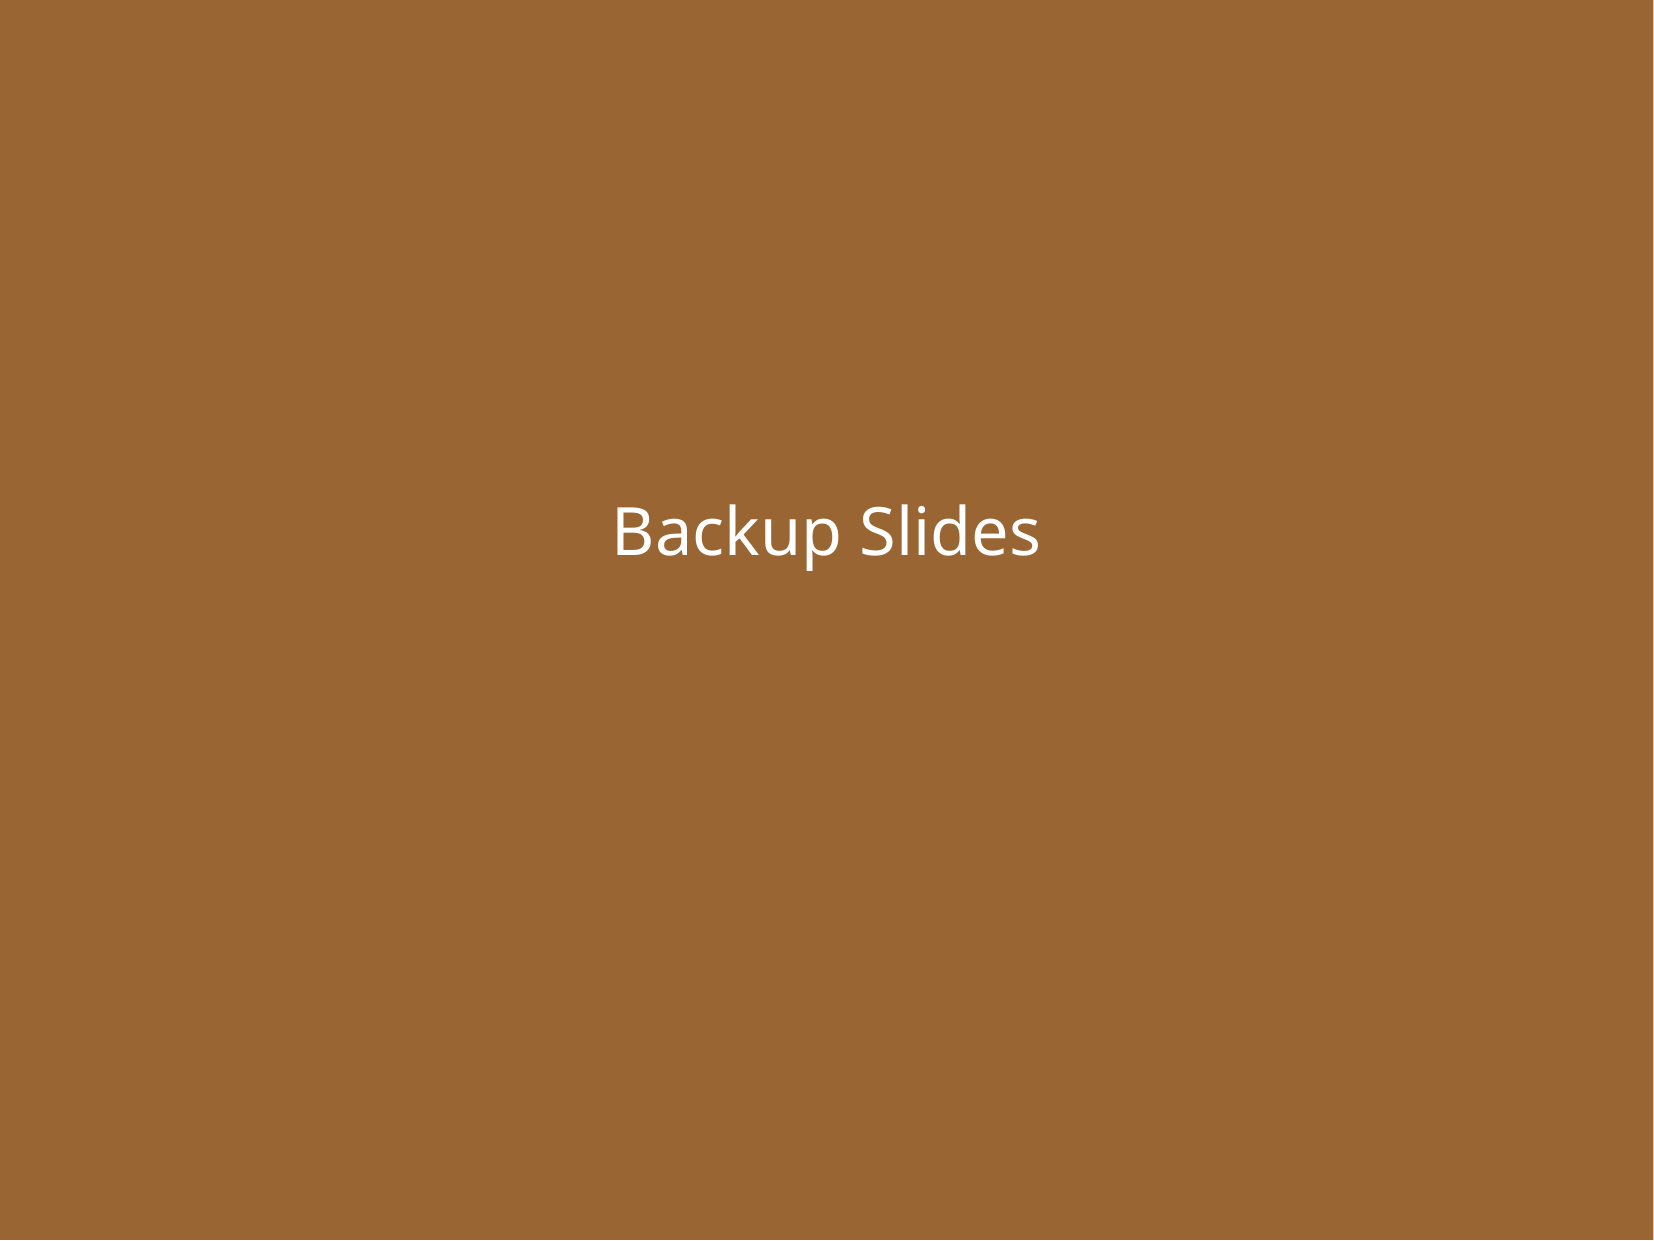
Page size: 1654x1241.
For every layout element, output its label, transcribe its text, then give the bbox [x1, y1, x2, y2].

subtitle Backup Slides [82, 49, 1571, 1010]
